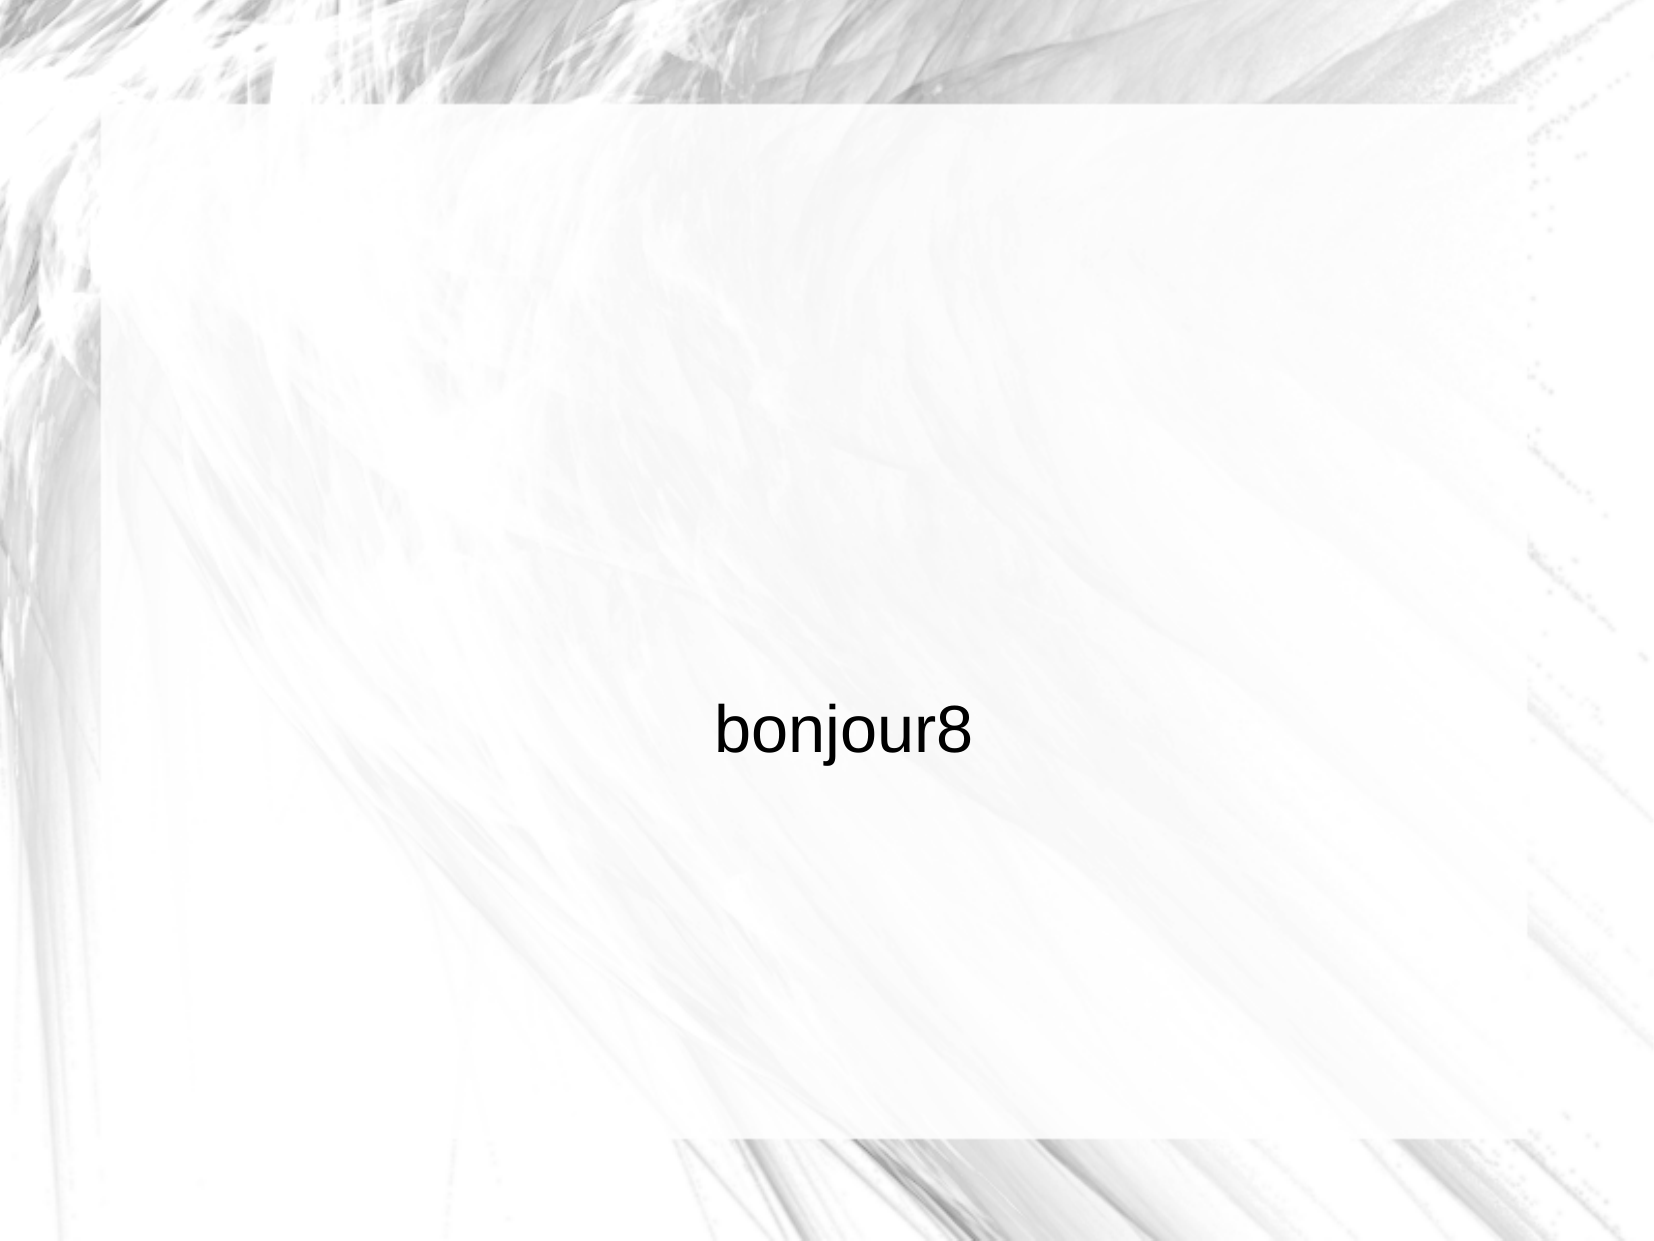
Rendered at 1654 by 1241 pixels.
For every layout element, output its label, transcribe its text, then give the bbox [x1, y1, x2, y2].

subtitle bonjour8 [118, 319, 1571, 1139]
picture [0, 0, 1654, 1241]
